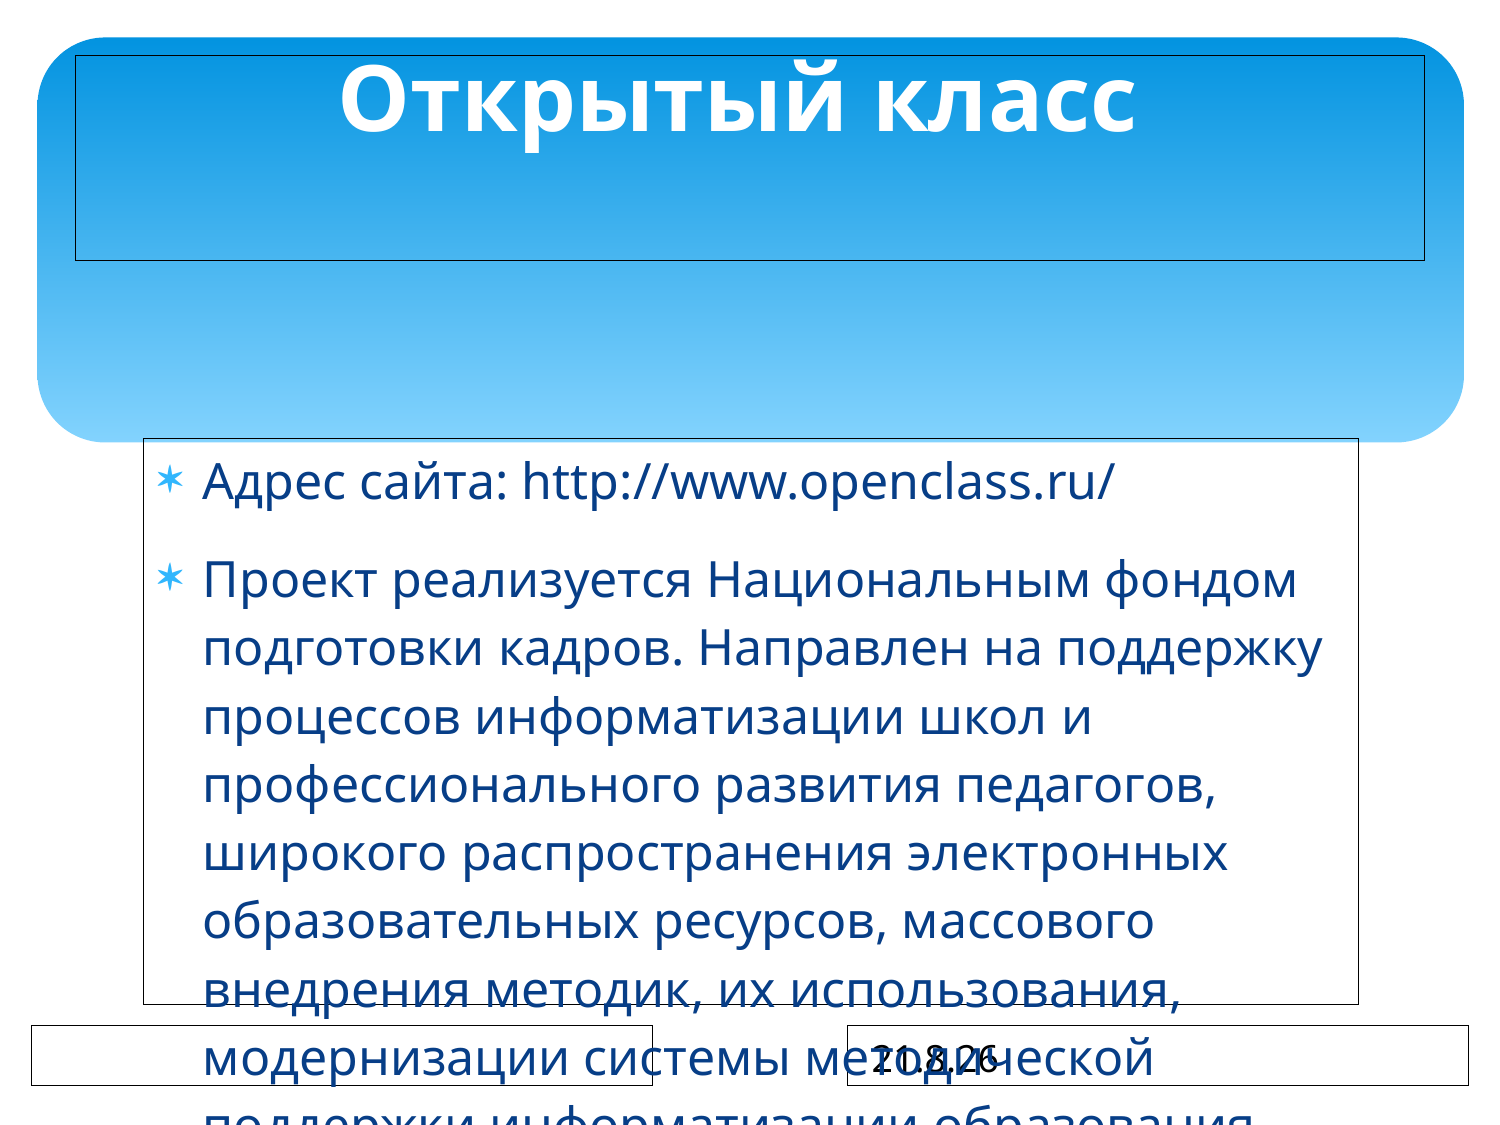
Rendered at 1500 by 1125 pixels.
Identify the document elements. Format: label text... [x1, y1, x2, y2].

list Адрес сайта: http://www.openclass.ru/ Проект реализуется Национальным фондом подготовки кадров. Направлен на поддержку процессов информатизации школ и профессионального развития педагогов, широкого распространения электронных образовательных ресурсов, массового внедрения методик, их использования, модернизации системы методической поддержки информатизации образования. Это открытая площадка для общения, обучения и обмена знаниями педагогов. [143, 438, 1359, 1005]
title Открытый класс [75, 55, 1425, 261]
